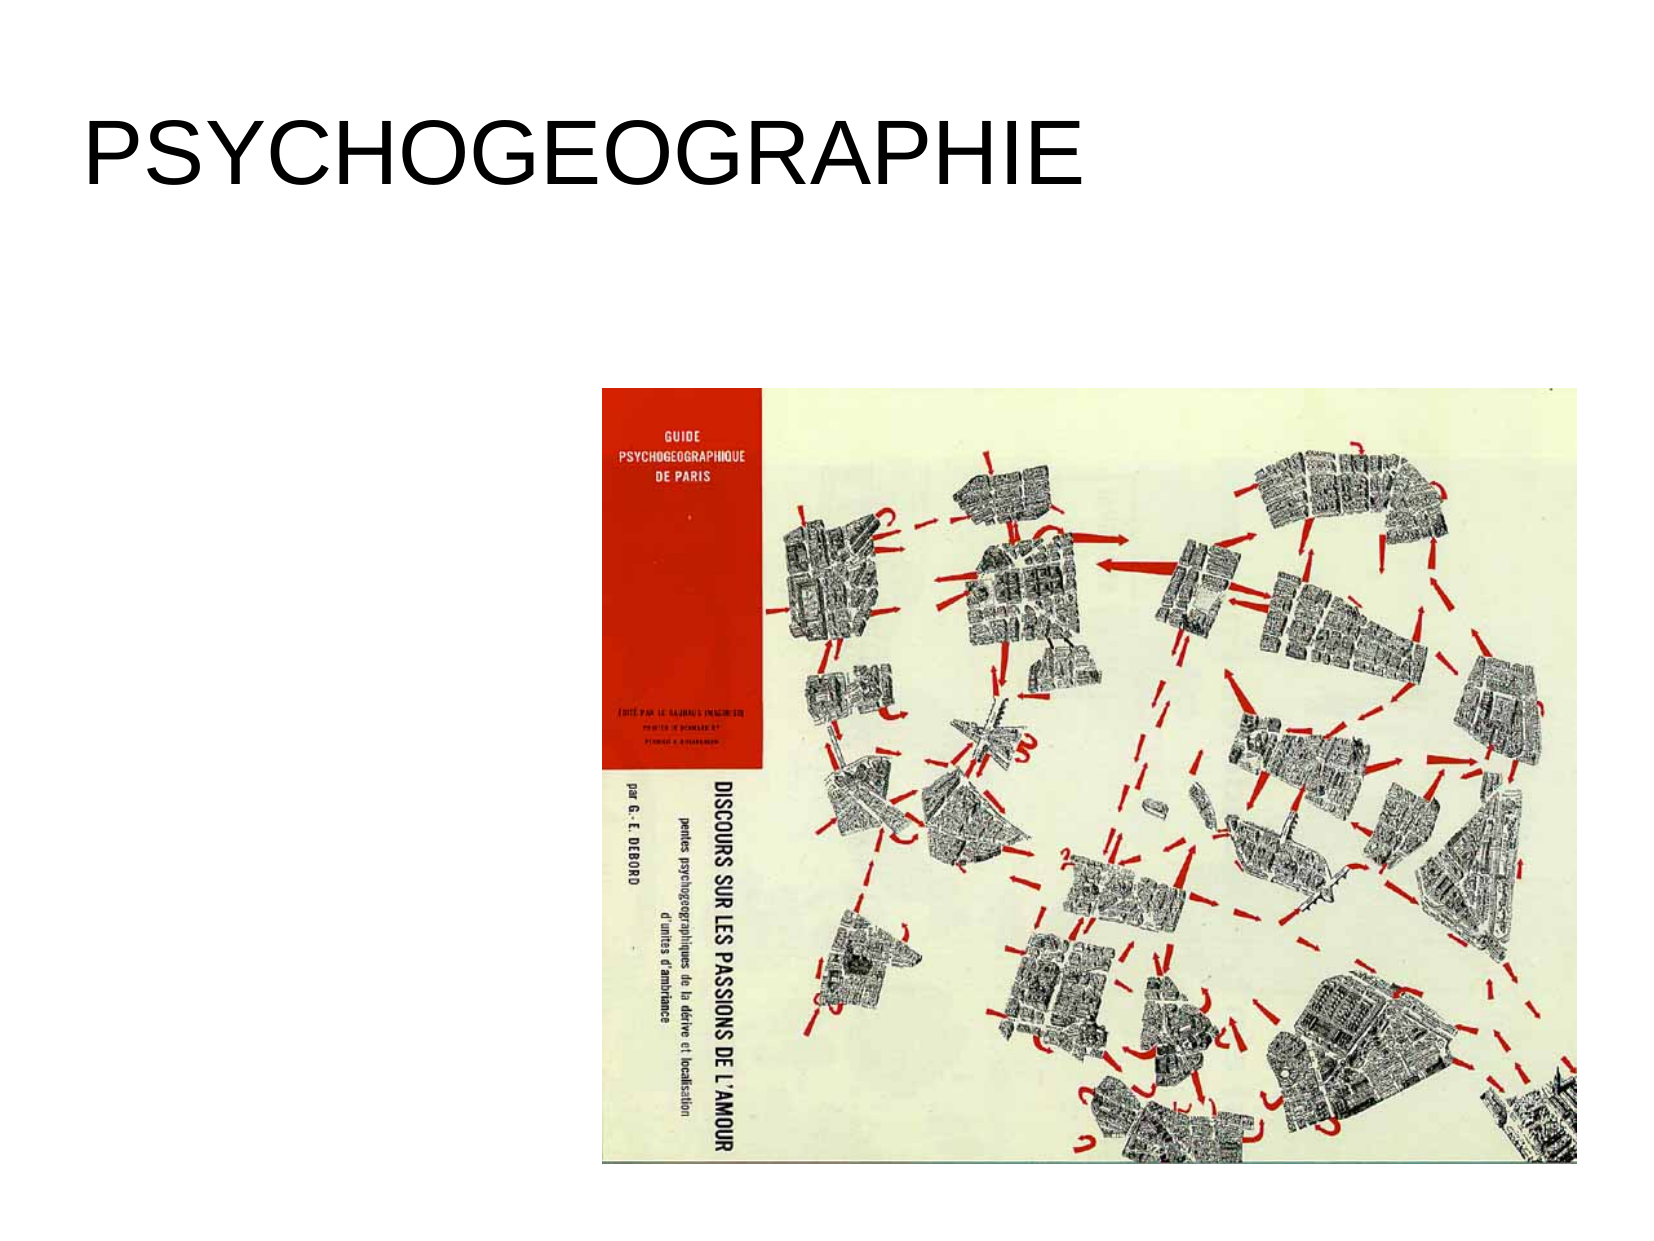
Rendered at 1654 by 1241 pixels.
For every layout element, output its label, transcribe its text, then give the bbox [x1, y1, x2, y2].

title PSYCHOGEOGRAPHIE [82, 56, 1571, 250]
picture [602, 388, 1577, 1164]
